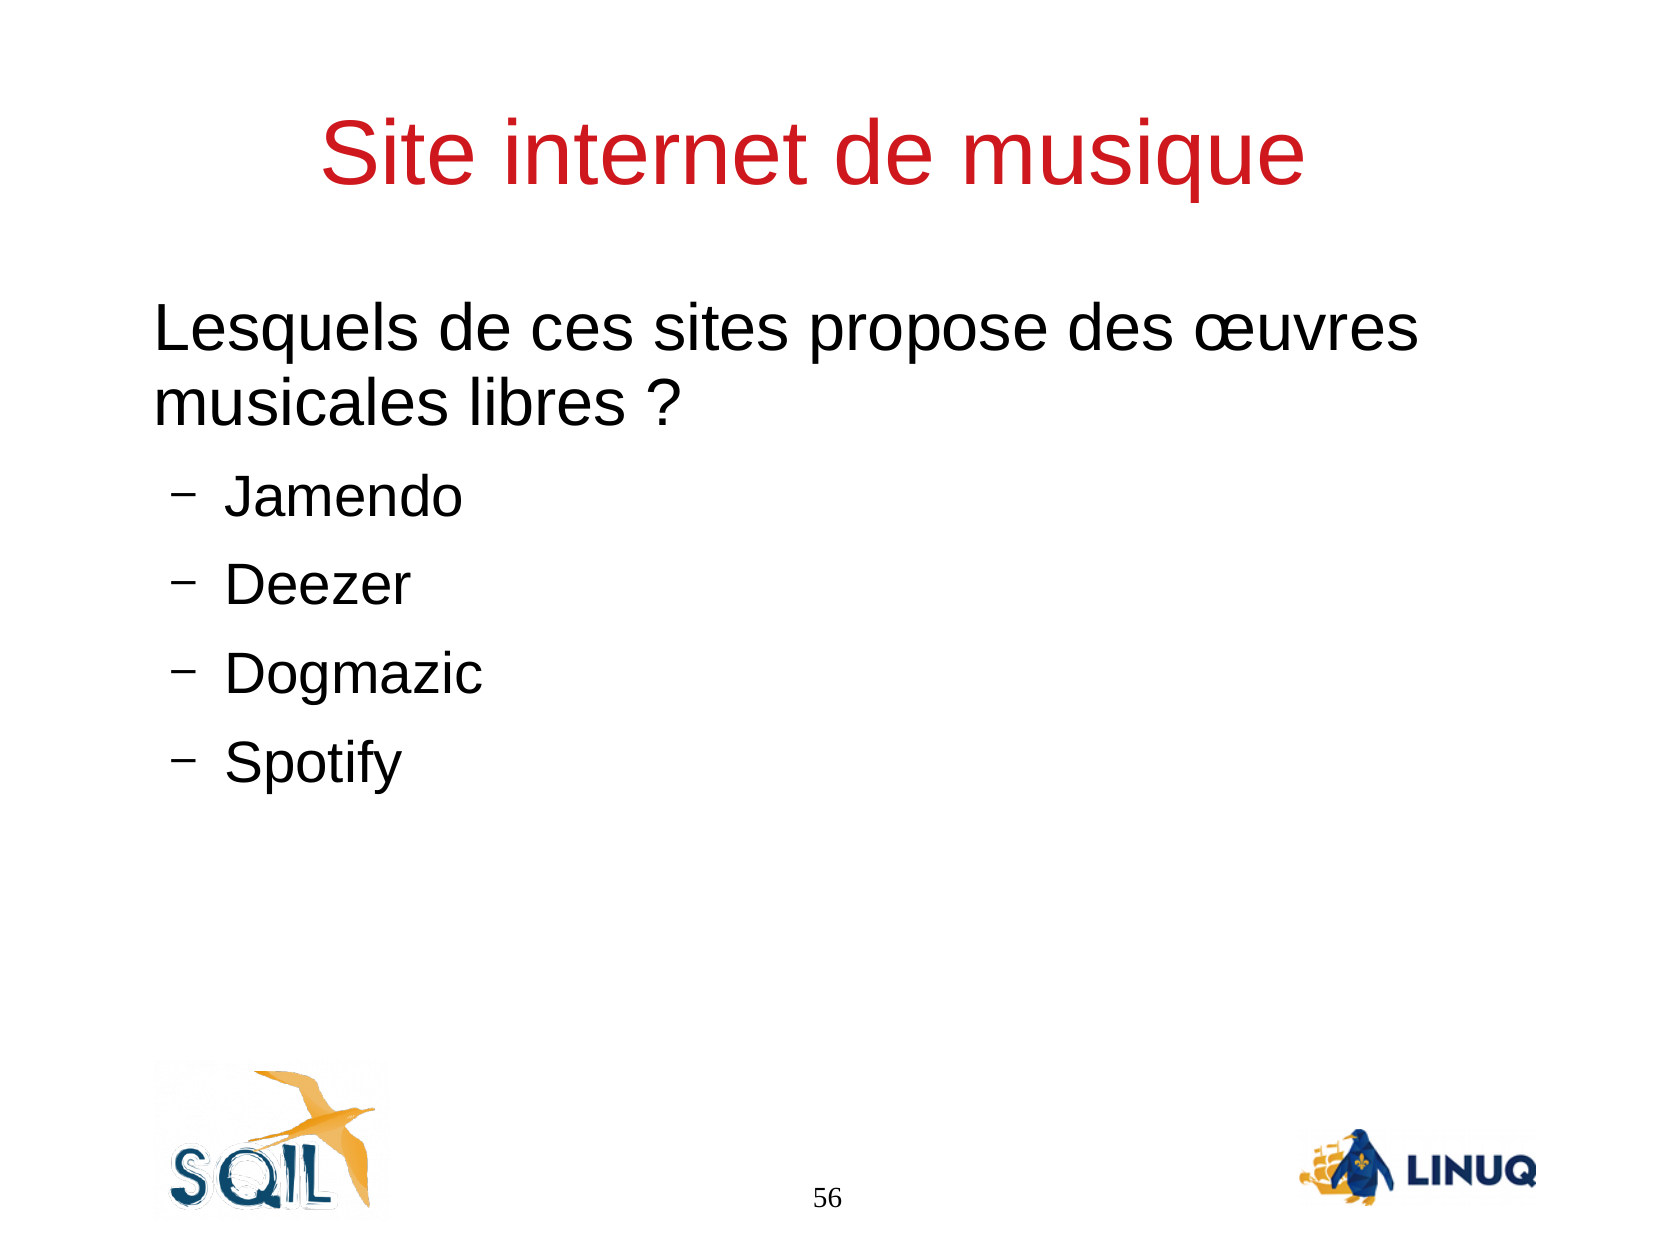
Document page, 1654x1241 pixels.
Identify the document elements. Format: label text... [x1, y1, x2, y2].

list Lesquels de ces sites propose des œuvres musicales libres ? Jamendo Deezer Dogmazic Spotify [82, 290, 1571, 1010]
picture [153, 1060, 390, 1220]
picture [1299, 1129, 1536, 1206]
title Site internet de musique [82, 49, 1571, 257]
